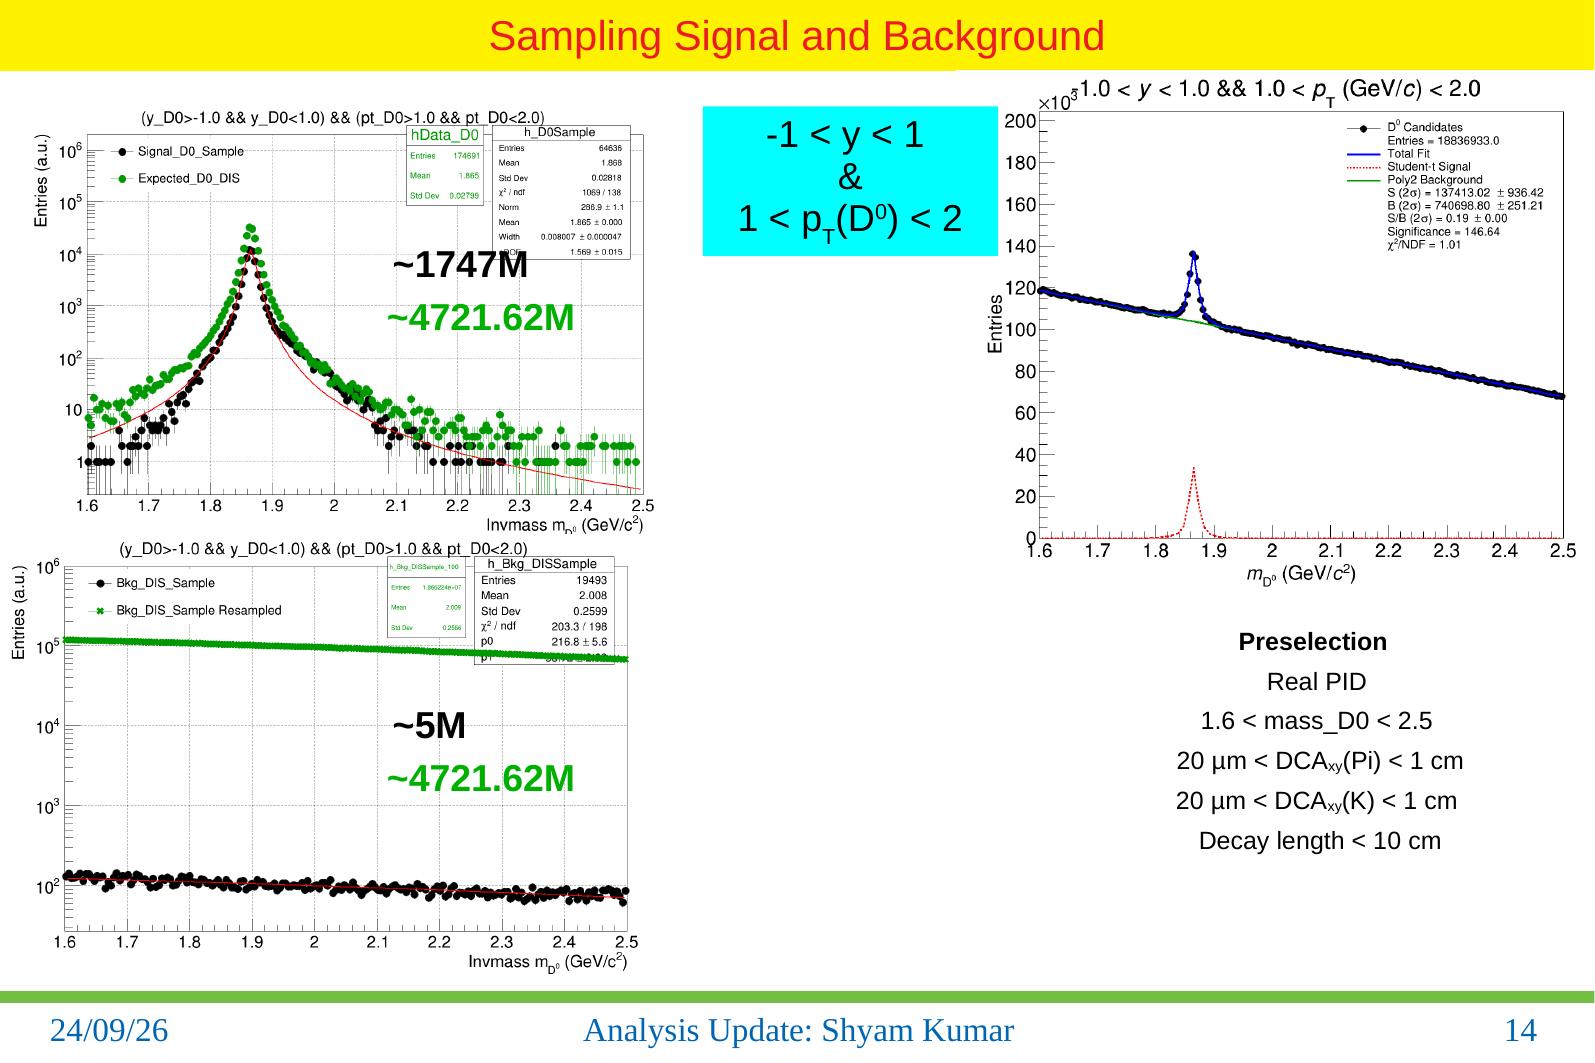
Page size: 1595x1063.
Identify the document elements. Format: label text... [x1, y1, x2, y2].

text_box Preselection Real PID 1.6 < mass_D0 < 2.5 20 µm < DCAxy(Pi) < 1 cm 20 µm < DCAxy(K) < 1 cm Decay length < 10 cm [1122, 620, 1512, 951]
picture [0, 103, 662, 985]
text_box ~4721.62M [372, 750, 656, 807]
text_box ~5M [377, 696, 662, 754]
title Sampling Signal and Background [0, 0, 1595, 71]
text_box -1 < y < 1 & 1 < pT(D0) < 2 [702, 106, 999, 257]
picture [956, 70, 1595, 590]
text_box ~1747M [377, 236, 662, 294]
text_box ~4721.62M [372, 289, 656, 347]
